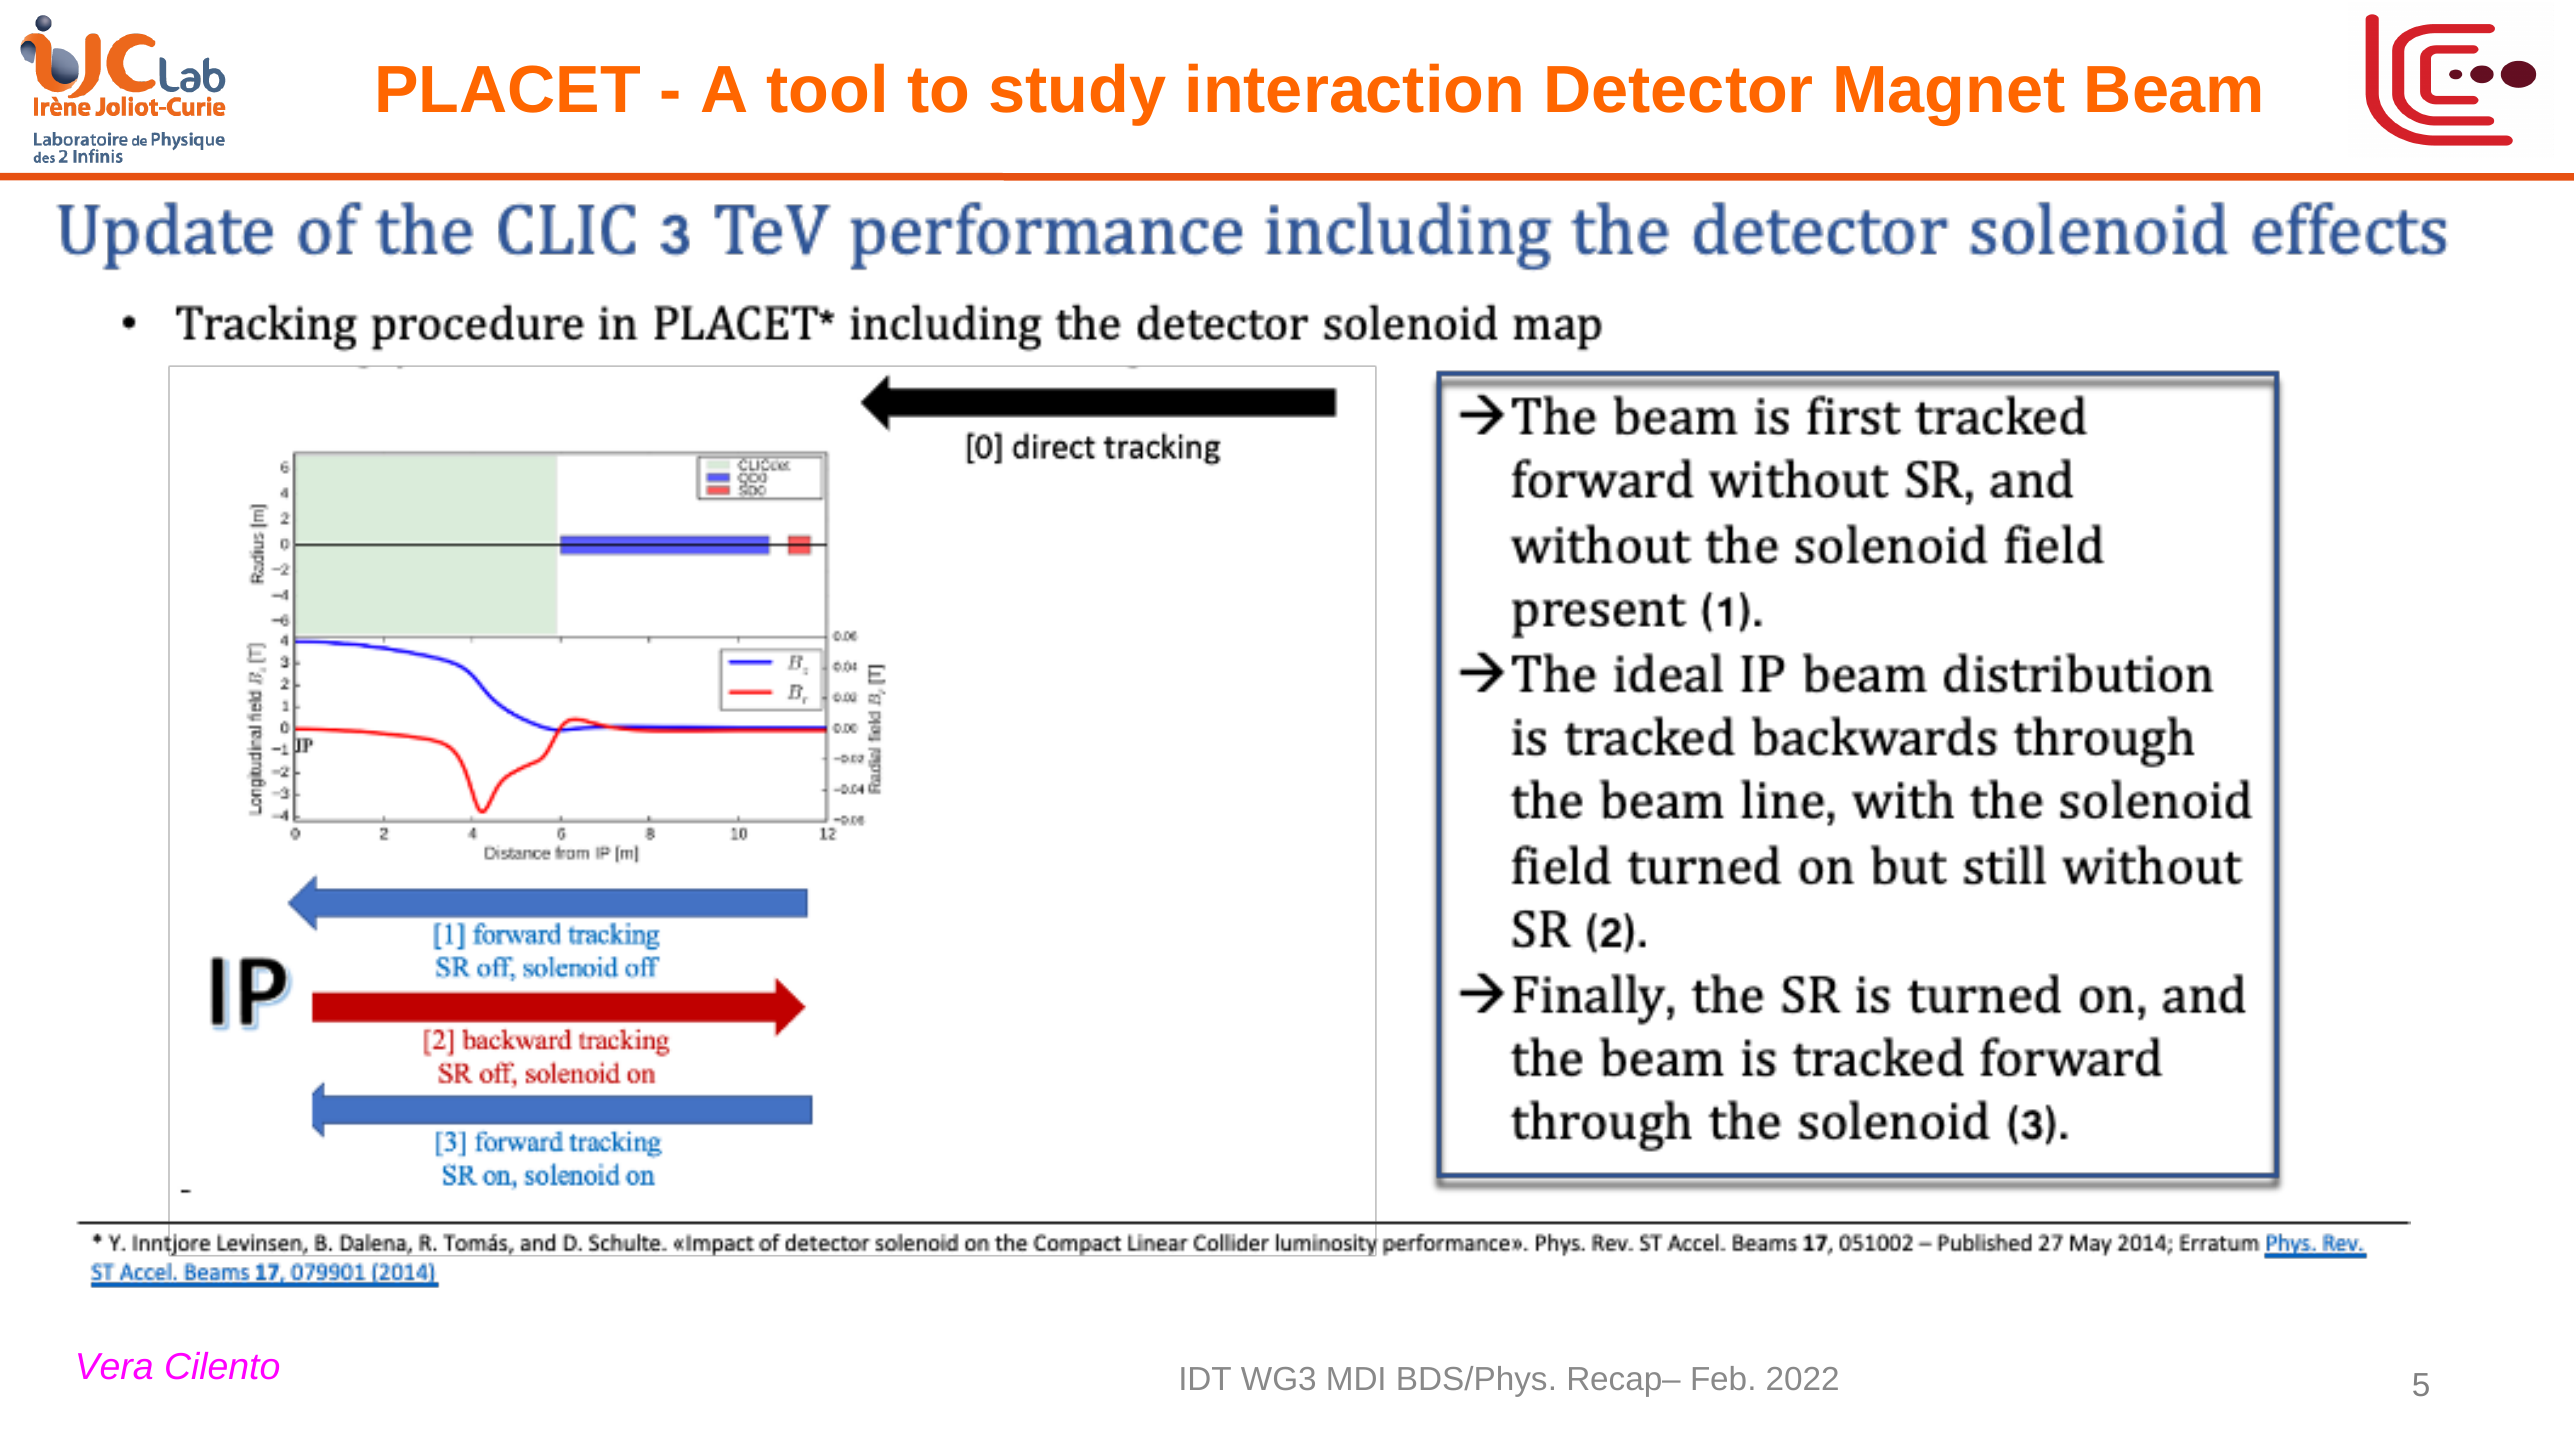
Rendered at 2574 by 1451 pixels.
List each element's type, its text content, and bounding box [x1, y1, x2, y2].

picture [4, 0, 2554, 1306]
text_box Vera Cilento [60, 1335, 296, 1395]
title PLACET - A tool to study interaction Detector Magnet Beam [226, 9, 2415, 149]
